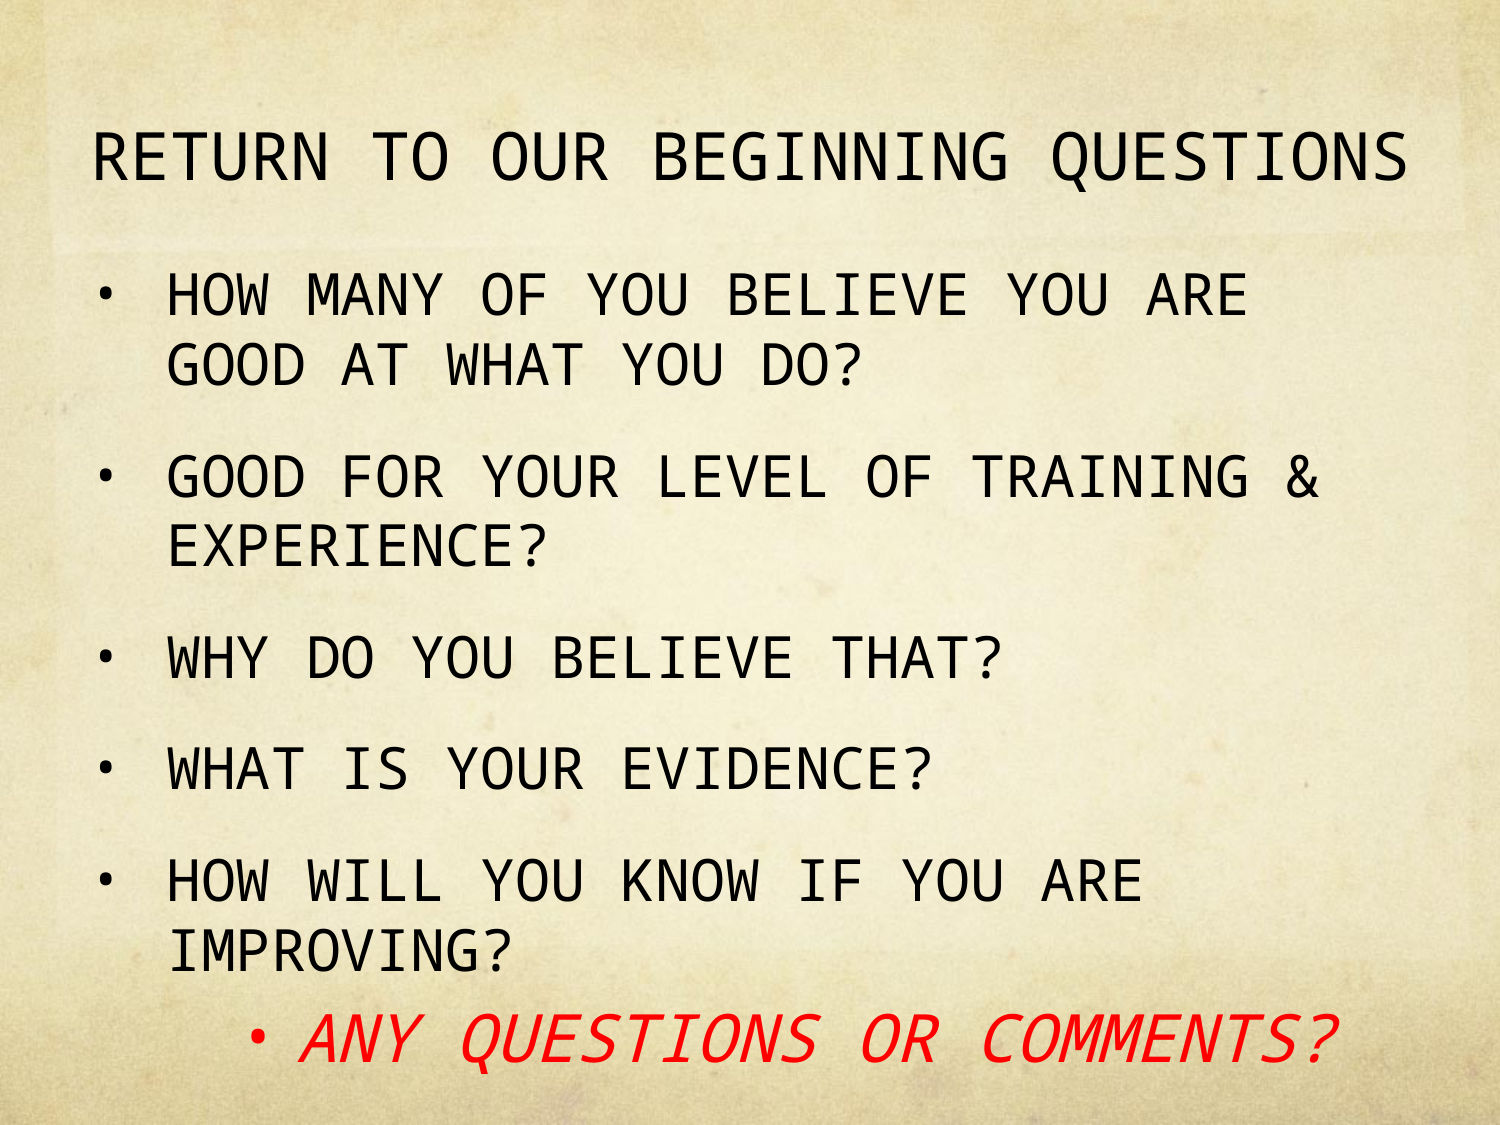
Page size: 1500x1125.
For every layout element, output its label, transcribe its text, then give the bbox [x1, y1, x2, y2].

title RETURN TO OUR BEGINNING QUESTIONS [75, 66, 1426, 242]
picture [0, 0, 1500, 1125]
list HOW MANY OF YOU BELIEVE YOU ARE GOOD AT WHAT YOU DO? GOOD FOR YOUR LEVEL OF TRAINING & EXPERIENCE? WHY DO YOU BELIEVE THAT? WHAT IS YOUR EVIDENCE? HOW WILL YOU KNOW IF YOU ARE IMPROVING? ANY QUESTIONS OR COMMENTS? [75, 249, 1426, 1101]
